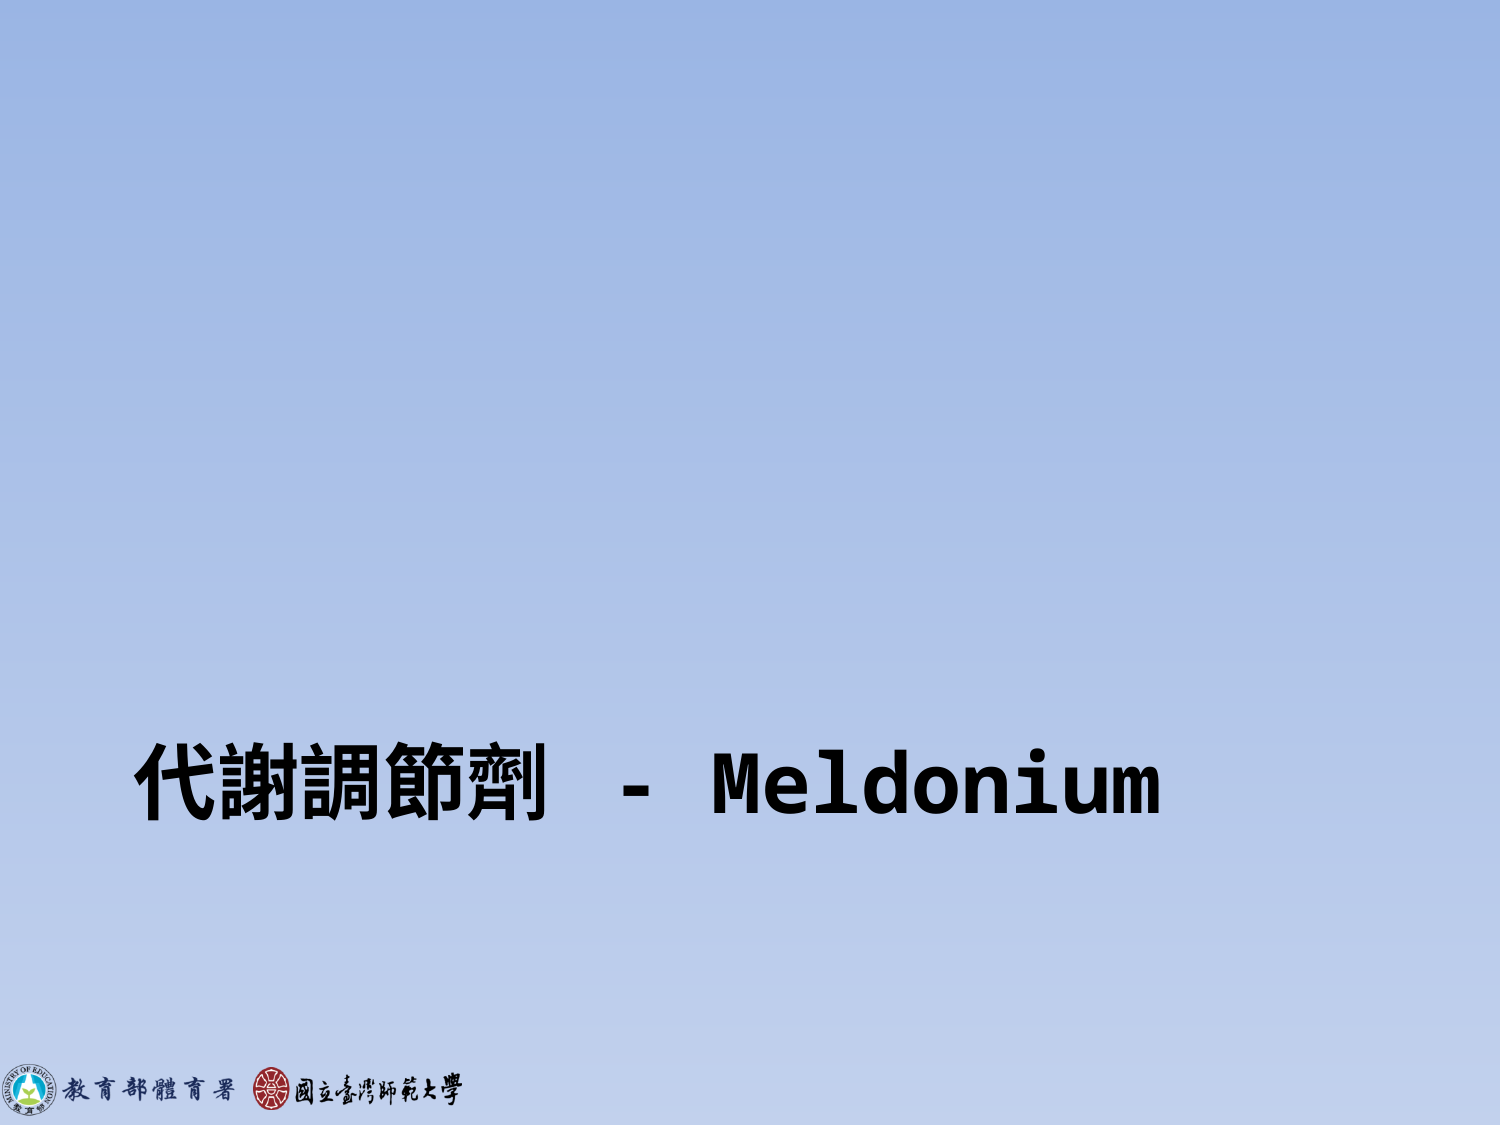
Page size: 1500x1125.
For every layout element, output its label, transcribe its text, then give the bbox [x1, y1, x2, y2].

title 代謝調節劑 - Meldonium [118, 722, 1394, 947]
